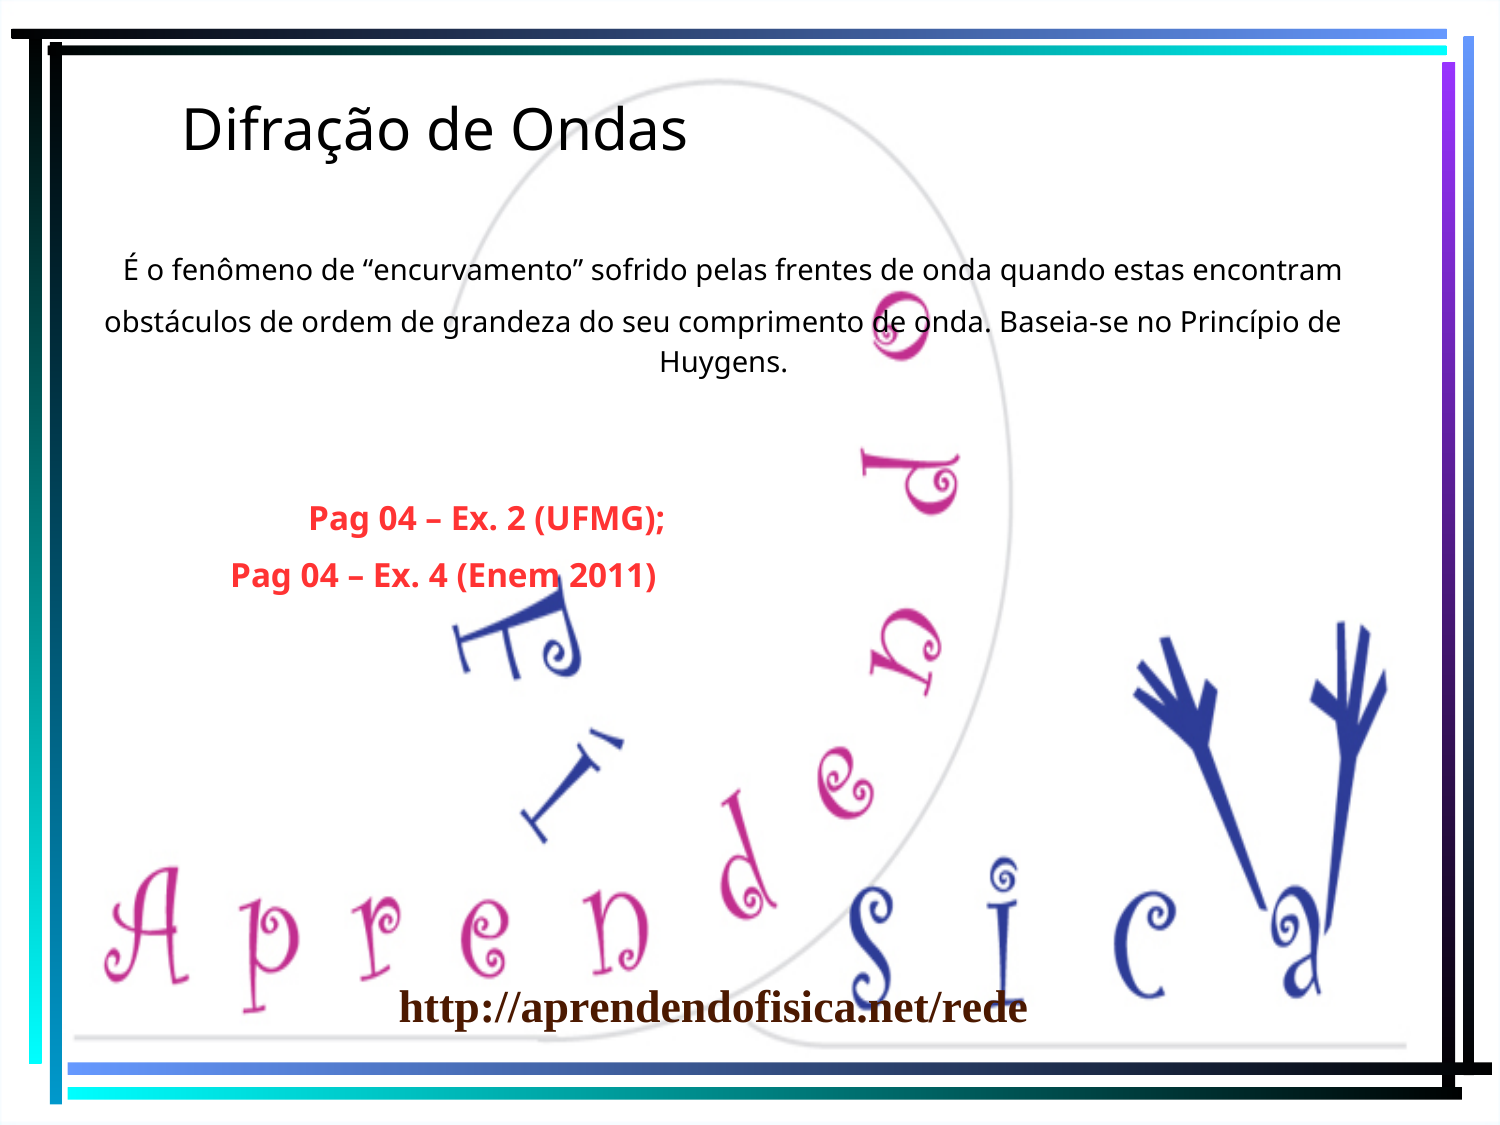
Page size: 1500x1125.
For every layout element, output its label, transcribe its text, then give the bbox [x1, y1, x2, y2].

title É o fenômeno de “encurvamento” sofrido pelas frentes de onda quando estas encontram obstáculos de ordem de grandeza do seu comprimento de onda. Baseia-se no Princípio de Huygens. [88, 192, 1388, 363]
title Pag 04 – Ex. 2 (UFMG); Pag 04 – Ex. 4 (Enem 2011) [206, 442, 1123, 622]
text_box http://aprendendofisica.net/rede [383, 974, 1044, 1041]
picture [0, 0, 1500, 1125]
title Difração de Ondas [88, 62, 1375, 192]
